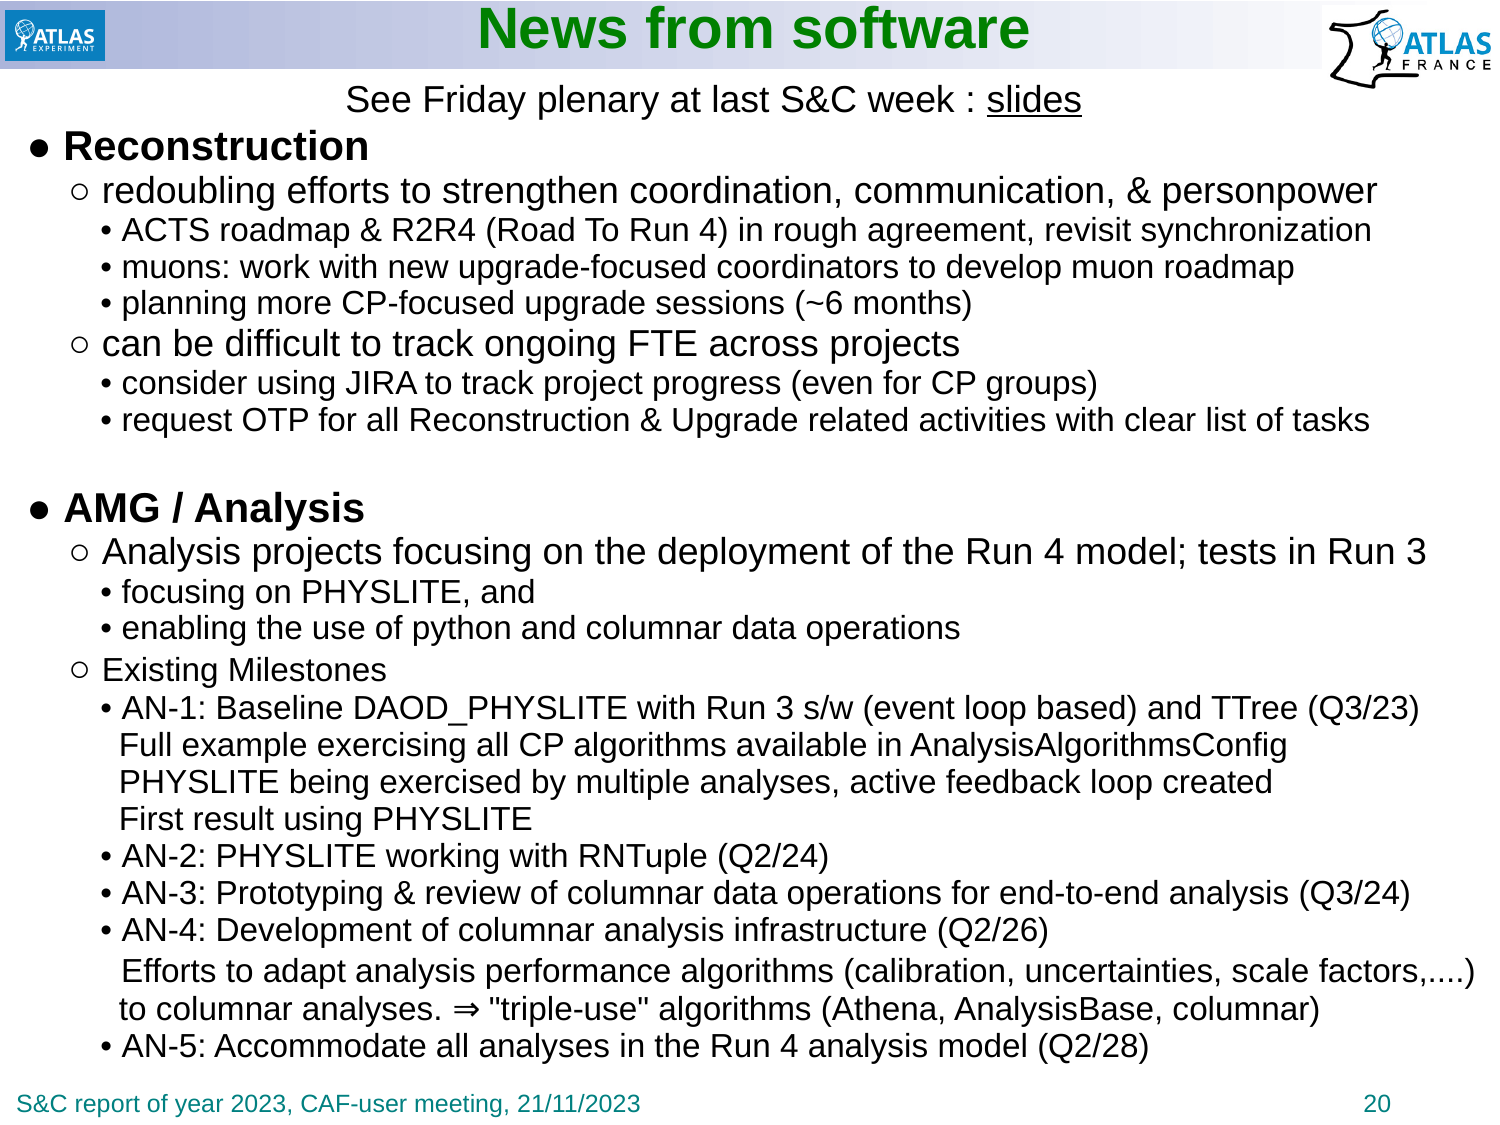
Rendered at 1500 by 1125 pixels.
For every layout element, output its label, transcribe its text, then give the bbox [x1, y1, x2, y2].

text_box News from software [7, 0, 1500, 113]
text_box ● Reconstruction ○ redoubling efforts to strengthen coordination, communication, & personpower • ACTS roadmap & R2R4 (Road To Run 4) in rough agreement, revisit synchronization • muons: work with new upgrade-focused coordinators to develop muon roadmap • planning more CP-focused upgrade sessions (~6 months) ○ can be difficult to track ongoing FTE across projects • consider using JIRA to track project progress (even for CP groups) • request OTP for all Reconstruction & Upgrade related activities with clear list of tasks ● AMG / Analysis ○ Analysis projects focusing on the deployment of the Run 4 model; tests in Run 3 • focusing on PHYSLITE, and • enabling the use of python and columnar data operations ○ Existing Milestones • AN-1: Baseline DAOD_PHYSLITE with Run 3 s/w (event loop based) and TTree (Q3/23) Full example exercising all CP algorithms available in AnalysisAlgorithmsConfig PHYSLITE being exercised by multiple analyses, active feedback loop created First result using PHYSLITE • AN-2: PHYSLITE working with RNTuple (Q2/24) • AN-3: Prototyping & review of columnar data operations for end-to-end analysis (Q3/24) • AN-4: Development of columnar analysis infrastructure (Q2/26) Efforts to adapt analysis performance algorithms (calibration, uncertainties, scale factors,....) to columnar analyses. ⇒ "triple-use" algorithms (Athena, AnalysisBase, columnar) • AN-5: Accommodate all analyses in the Run 4 analysis model (Q2/28) [11, 115, 1500, 1114]
text_box See Friday plenary at last S&C week : slides [330, 71, 1134, 142]
